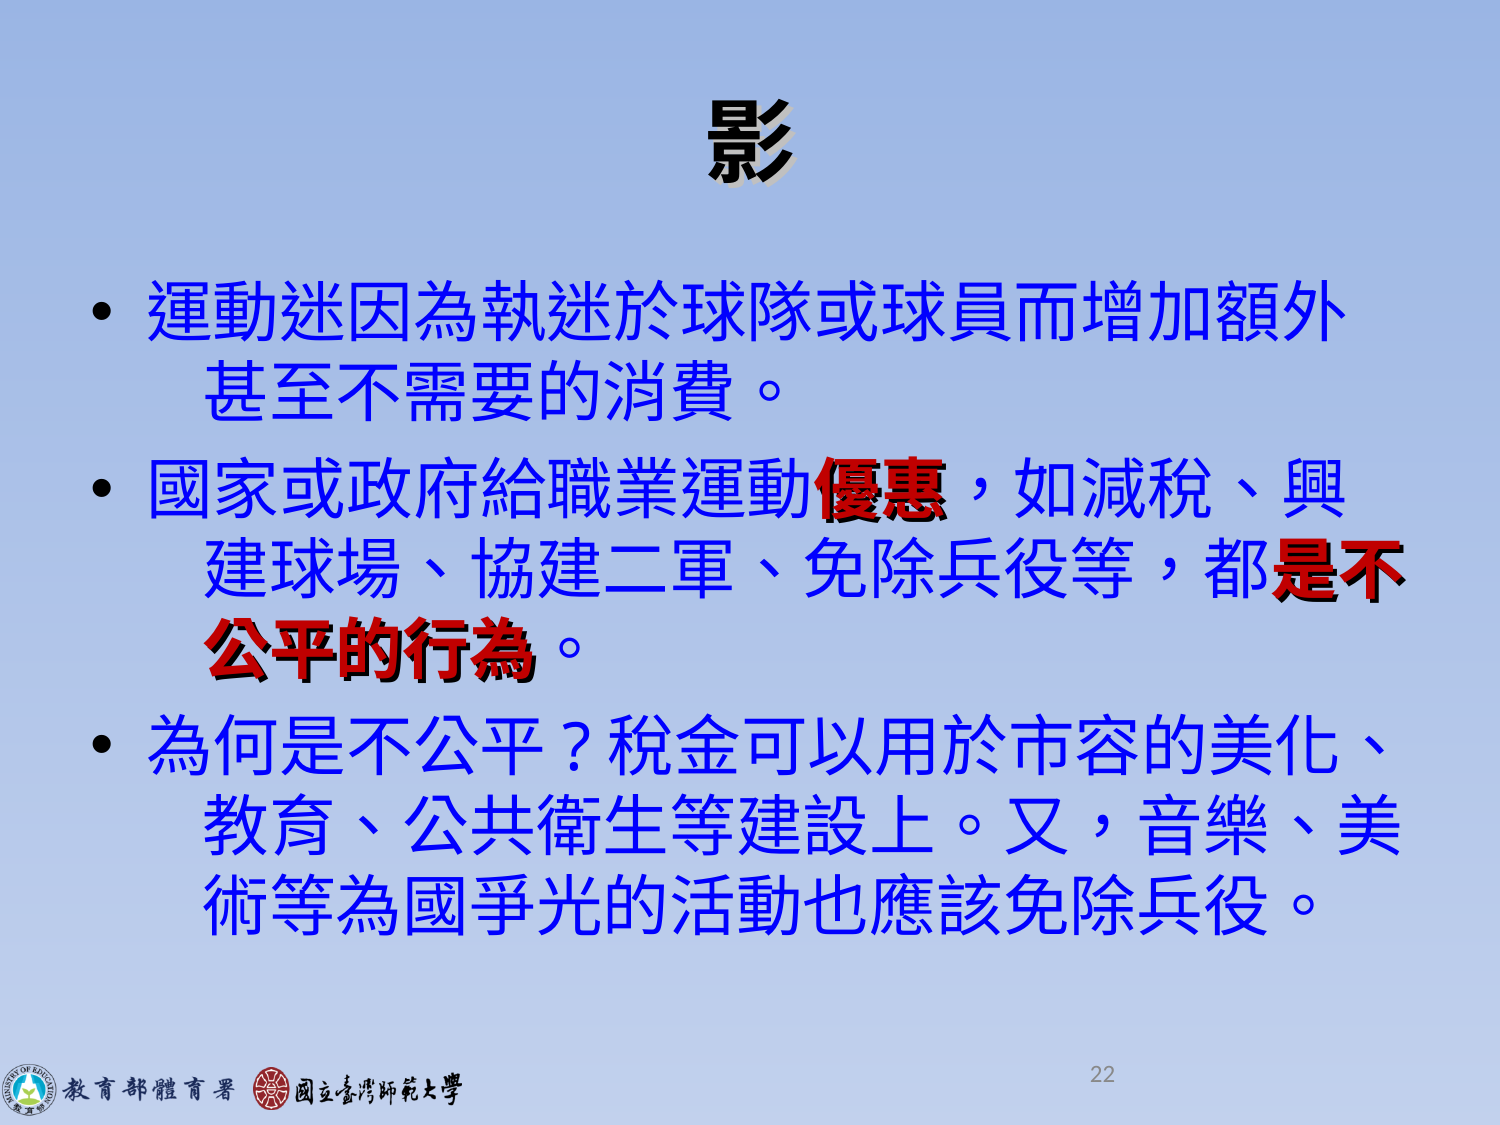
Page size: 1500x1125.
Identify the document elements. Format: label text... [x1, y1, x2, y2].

title 影 [75, 45, 1426, 233]
text_box [1074, 1042, 1426, 1103]
list 運動迷因為執迷於球隊或球員而增加額外甚至不需要的消費。 國家或政府給職業運動優惠，如減稅、興建球場、協建二軍、免除兵役等，都是不公平的行為。 為何是不公平?稅金可以用於市容的美化、教育、公共衛生等建設上。又，音樂、美術等為國爭光的活動也應該免除兵役。 [75, 262, 1426, 1005]
